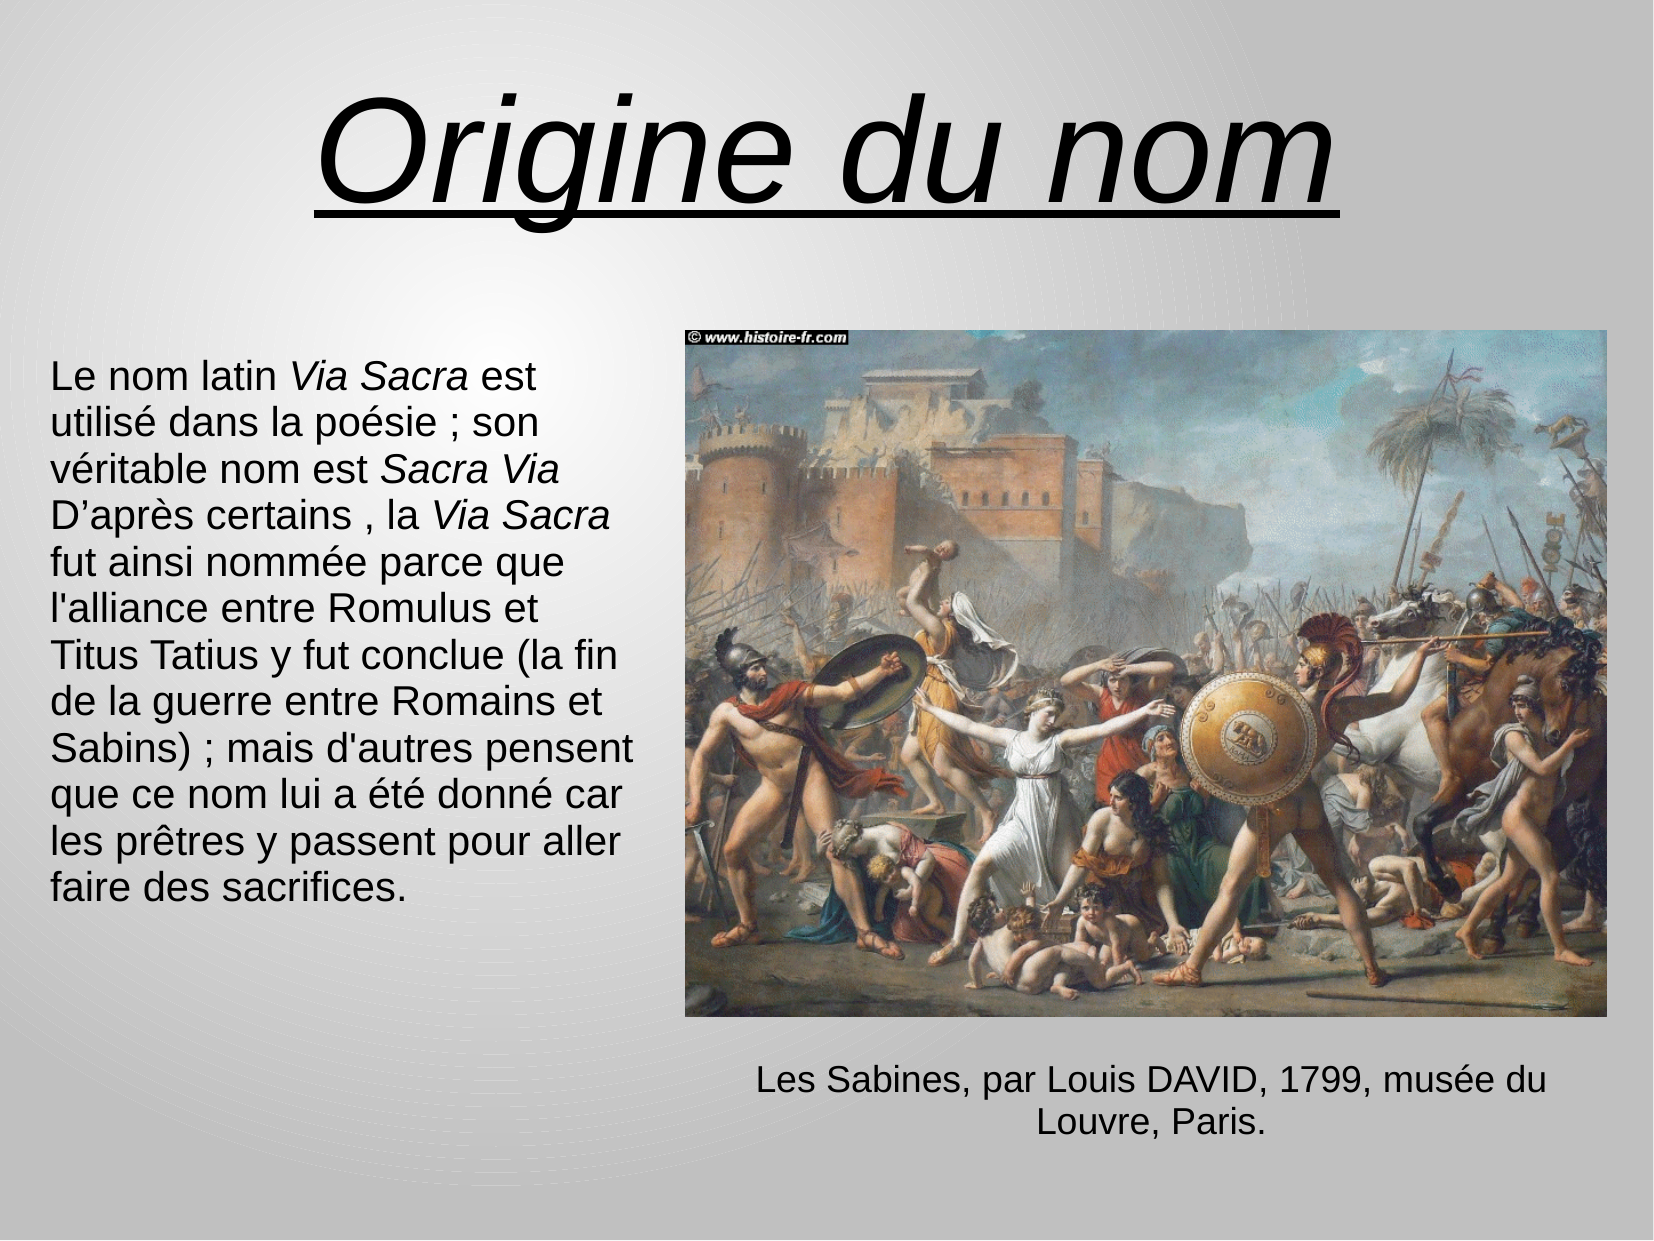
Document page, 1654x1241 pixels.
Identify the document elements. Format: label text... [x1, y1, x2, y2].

text_box Origine du nom [0, 59, 1654, 242]
picture [685, 330, 1607, 1017]
text_box Les Sabines, par Louis DAVID, 1799, musée du Louvre, Paris. [696, 1051, 1607, 1151]
text_box Le nom latin Via Sacra est utilisé dans la poésie ; son véritable nom est Sacra Via D’après certains , la Via Sacra fut ainsi nommée parce que l'alliance entre Romulus et Titus Tatius y fut conclue (la fin de la guerre entre Romains et Sabins) ; mais d'autres pensent que ce nom lui a été donné car les prêtres y passent pour aller faire des sacrifices. [35, 345, 650, 922]
